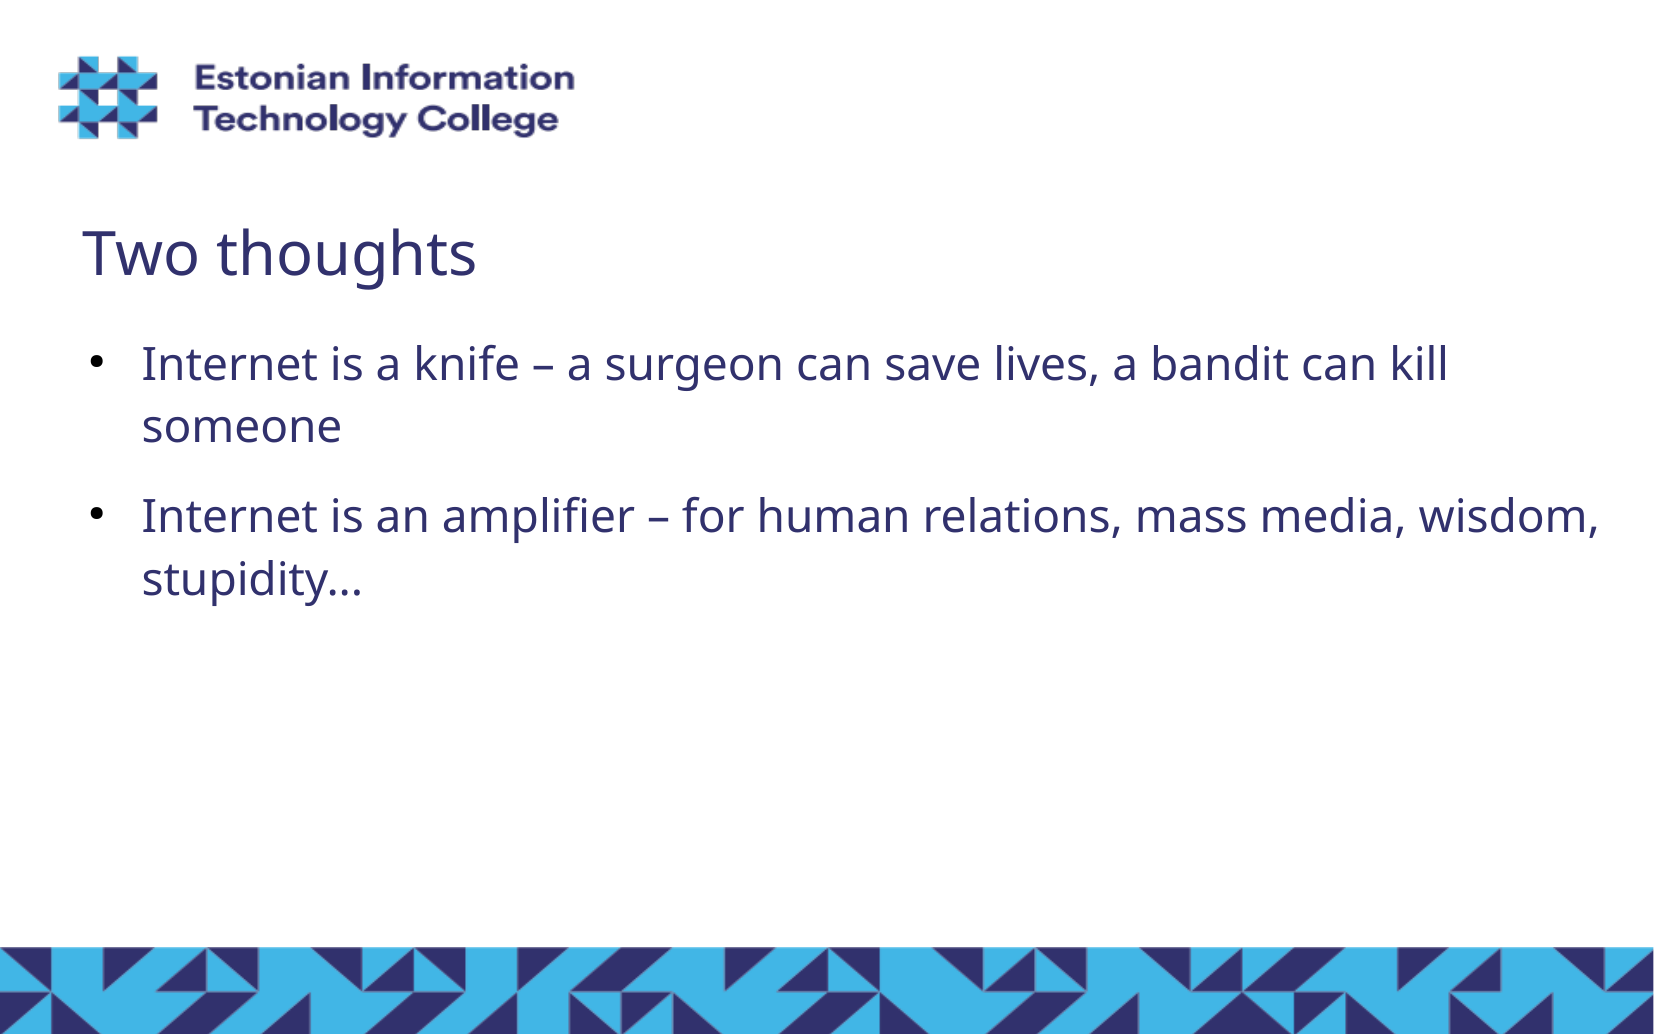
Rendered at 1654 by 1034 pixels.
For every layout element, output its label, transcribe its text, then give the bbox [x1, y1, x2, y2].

title Two thoughts [82, 165, 1644, 338]
list Internet is a knife – a surgeon can save lives, a bandit can kill someone Internet is an amplifier – for human relations, mass media, wisdom, stupidity... [70, 330, 1619, 922]
